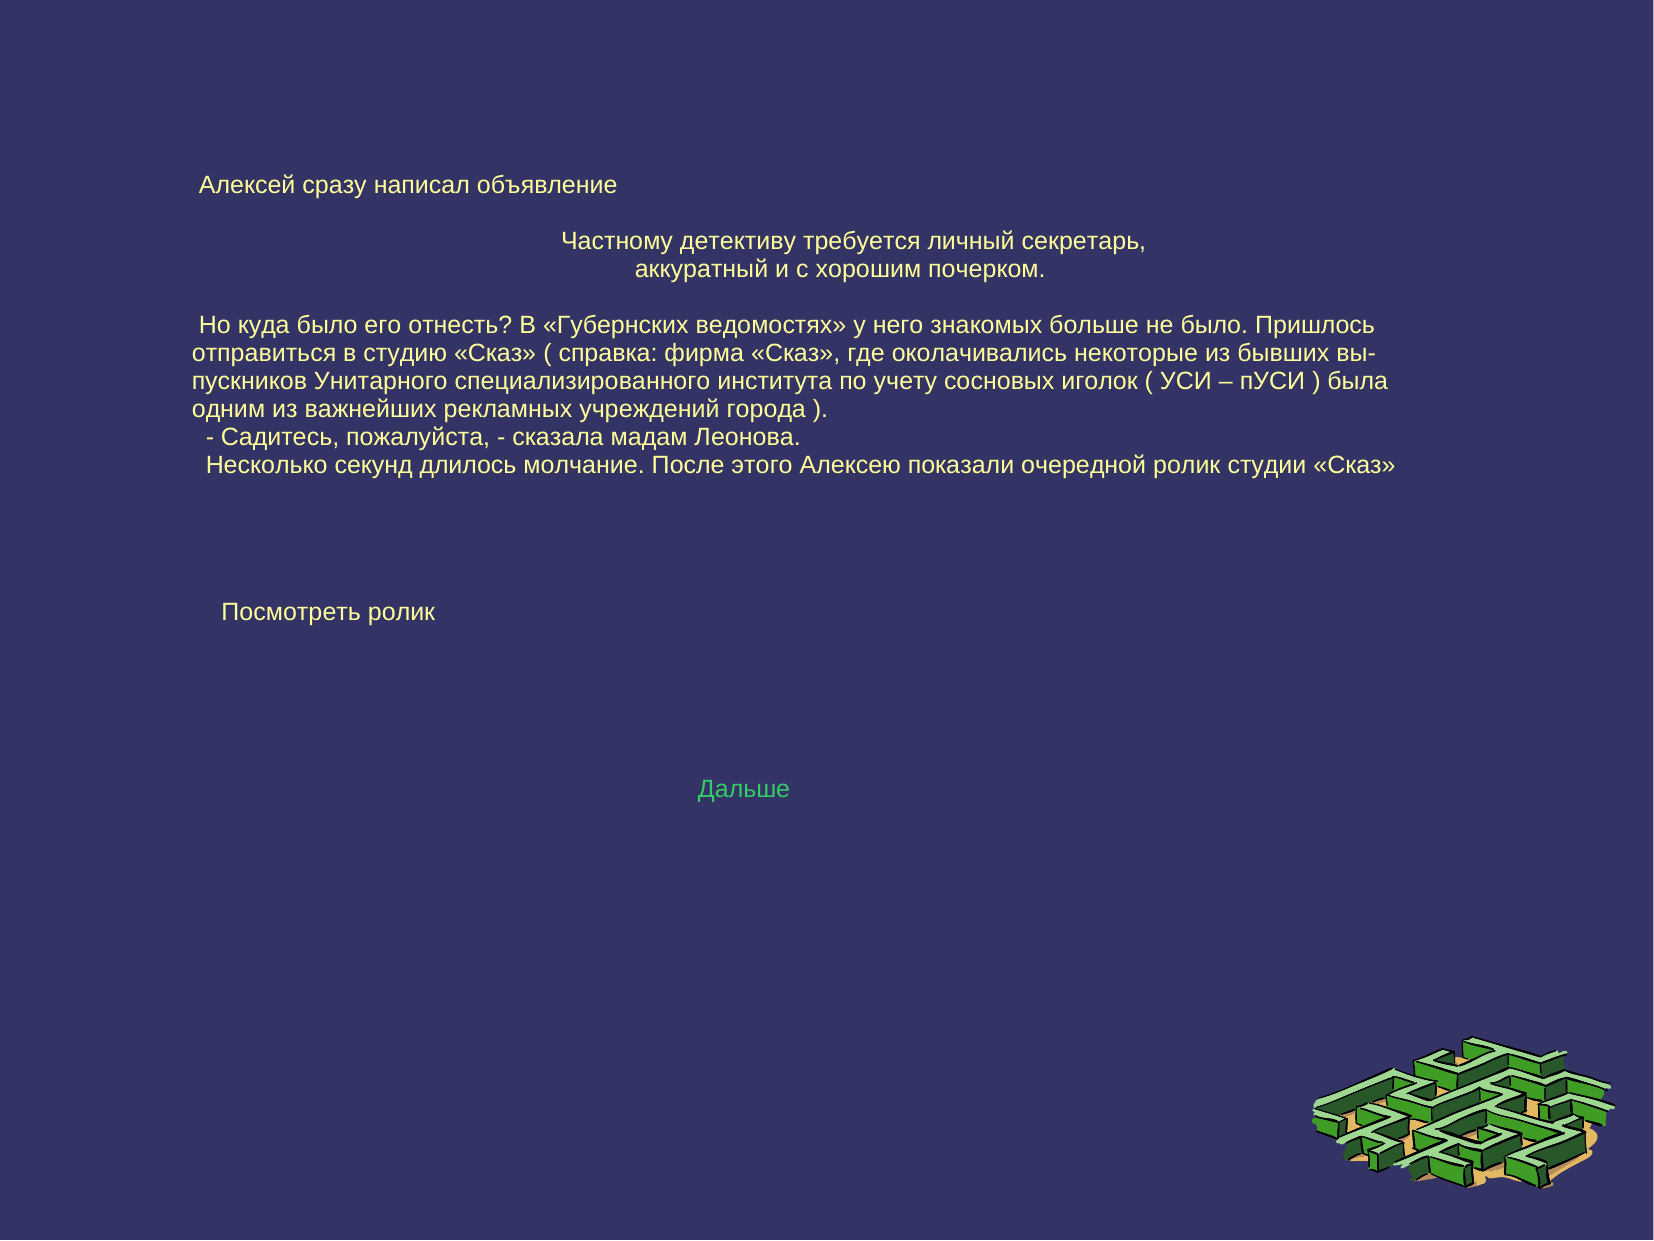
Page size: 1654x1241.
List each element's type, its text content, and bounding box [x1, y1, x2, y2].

text_box Посмотреть ролик [206, 590, 794, 634]
text_box Алексей сразу написал объявление Частному детективу требуется личный секретарь, аккуратный и с хорошим почерком. Но куда было его отнесть? В «Губернских ведомостях» у него знакомых больше не было. Пришлось отправиться в студию «Сказ» ( справка: фирма «Сказ», где околачивались некоторые из бывших вы- пускников Унитарного специализированного института по учету сосновых иголок ( УСИ – пУСИ ) была одним из важнейших рекламных учреждений города ). - Садитесь, пожалуйста, - сказала мадам Леонова. Несколько секунд длилось молчание. После этого Алексею показали очередной ролик студии «Сказ» [177, 163, 1506, 487]
text_box Дальше [683, 767, 1270, 811]
